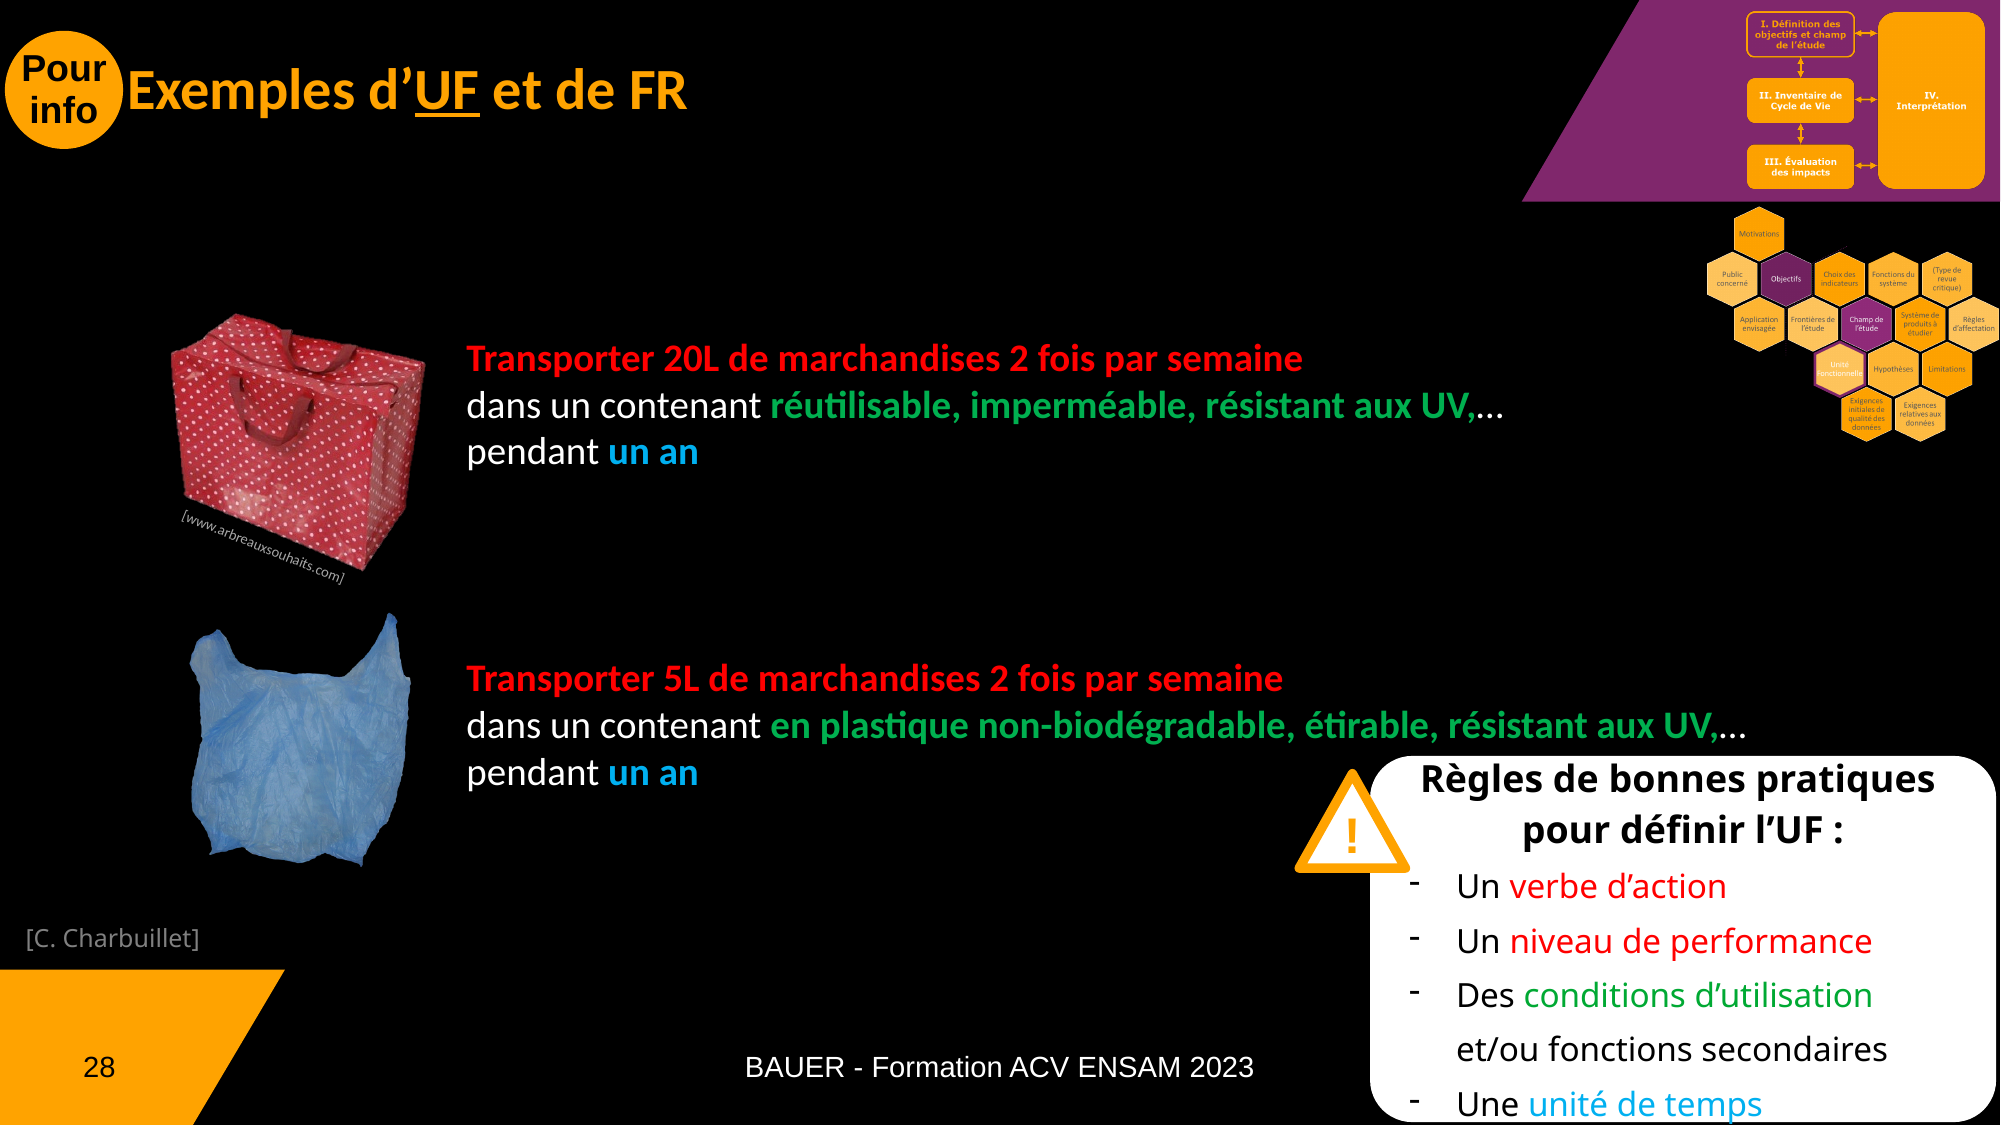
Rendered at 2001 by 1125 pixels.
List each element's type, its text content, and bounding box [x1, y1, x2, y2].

text_box Pour info [4, 30, 124, 149]
text_box [www.arbreauxsouhaits.com] [163, 493, 416, 621]
picture [133, 265, 468, 887]
picture [1707, 206, 2000, 442]
picture [1746, 11, 1985, 189]
text_box [C. Charbuillet] [10, 914, 216, 960]
text_box Règles de bonnes pratiques pour définir l’UF : Un verbe d’action Un niveau de performance Des conditions d’utilisation et/ou fonctions secondaires Une unité de temps [1370, 755, 1997, 1123]
text_box Transporter 5L de marchandises 2 fois par semaine dans un contenant en plastique non-biodégradable, étirable, résistant aux UV,… pendant un an [451, 645, 1788, 801]
title Exemples d’UF et de FR [112, 51, 1252, 166]
text_box ! [1299, 773, 1406, 869]
text_box Transporter 20L de marchandises 2 fois par semaine dans un contenant réutilisable, imperméable, résistant aux UV,… pendant un an [468, 325, 1543, 481]
